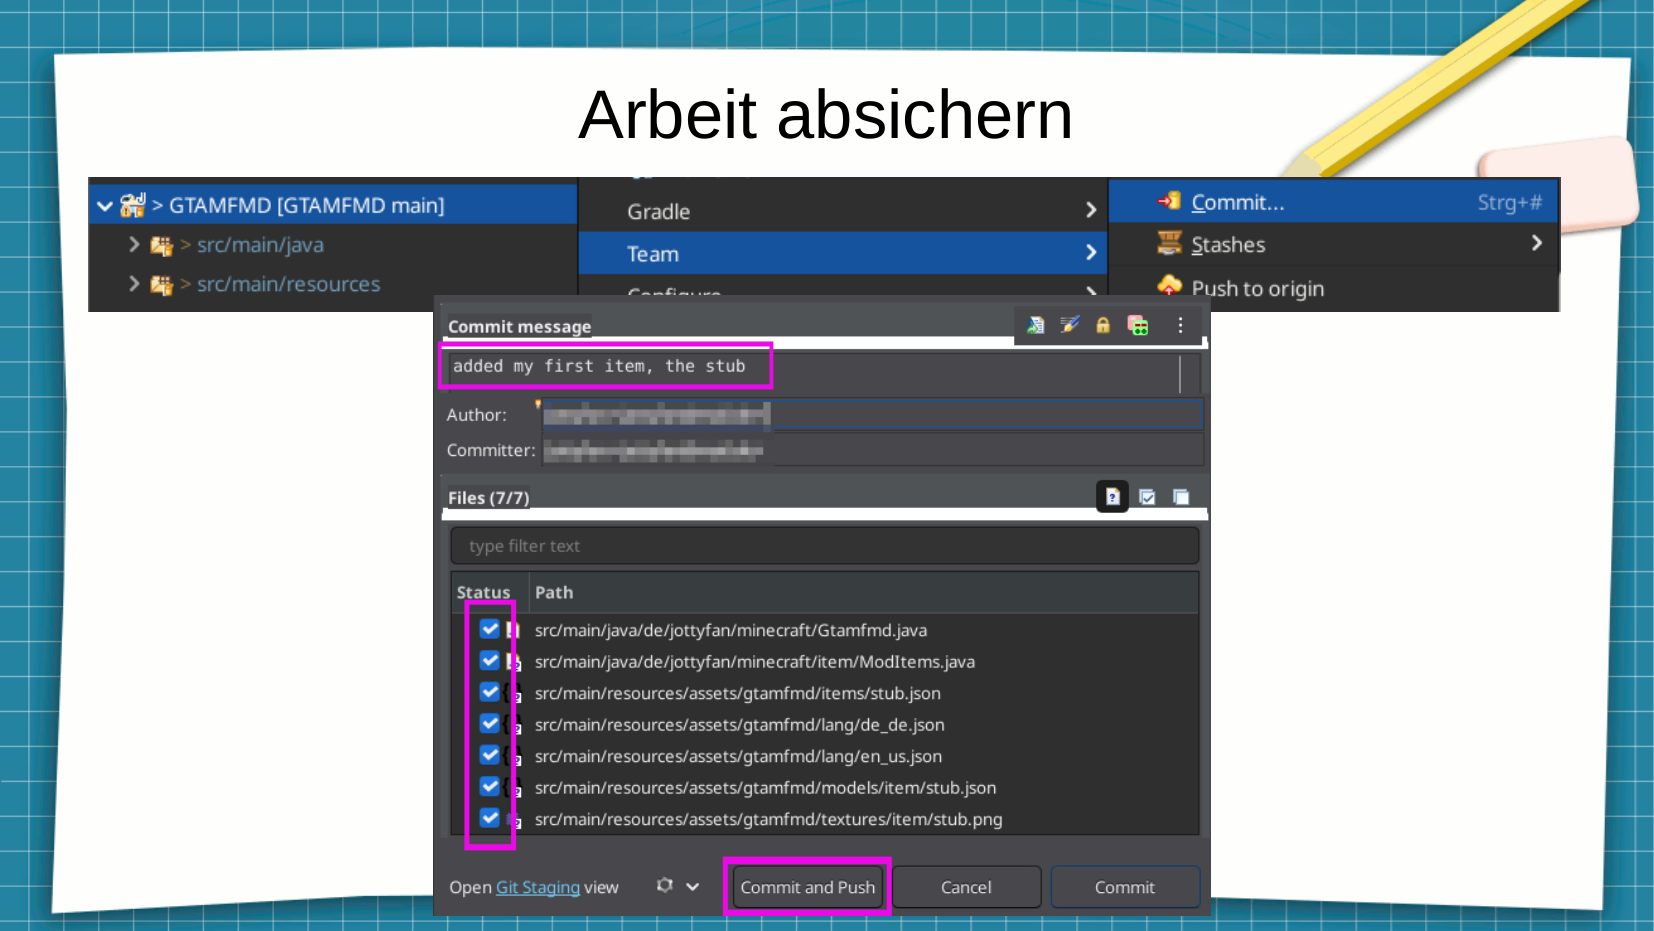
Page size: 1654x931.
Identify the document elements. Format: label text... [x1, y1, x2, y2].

picture [0, 0, 1654, 931]
title Arbeit absichern [82, 37, 1571, 193]
